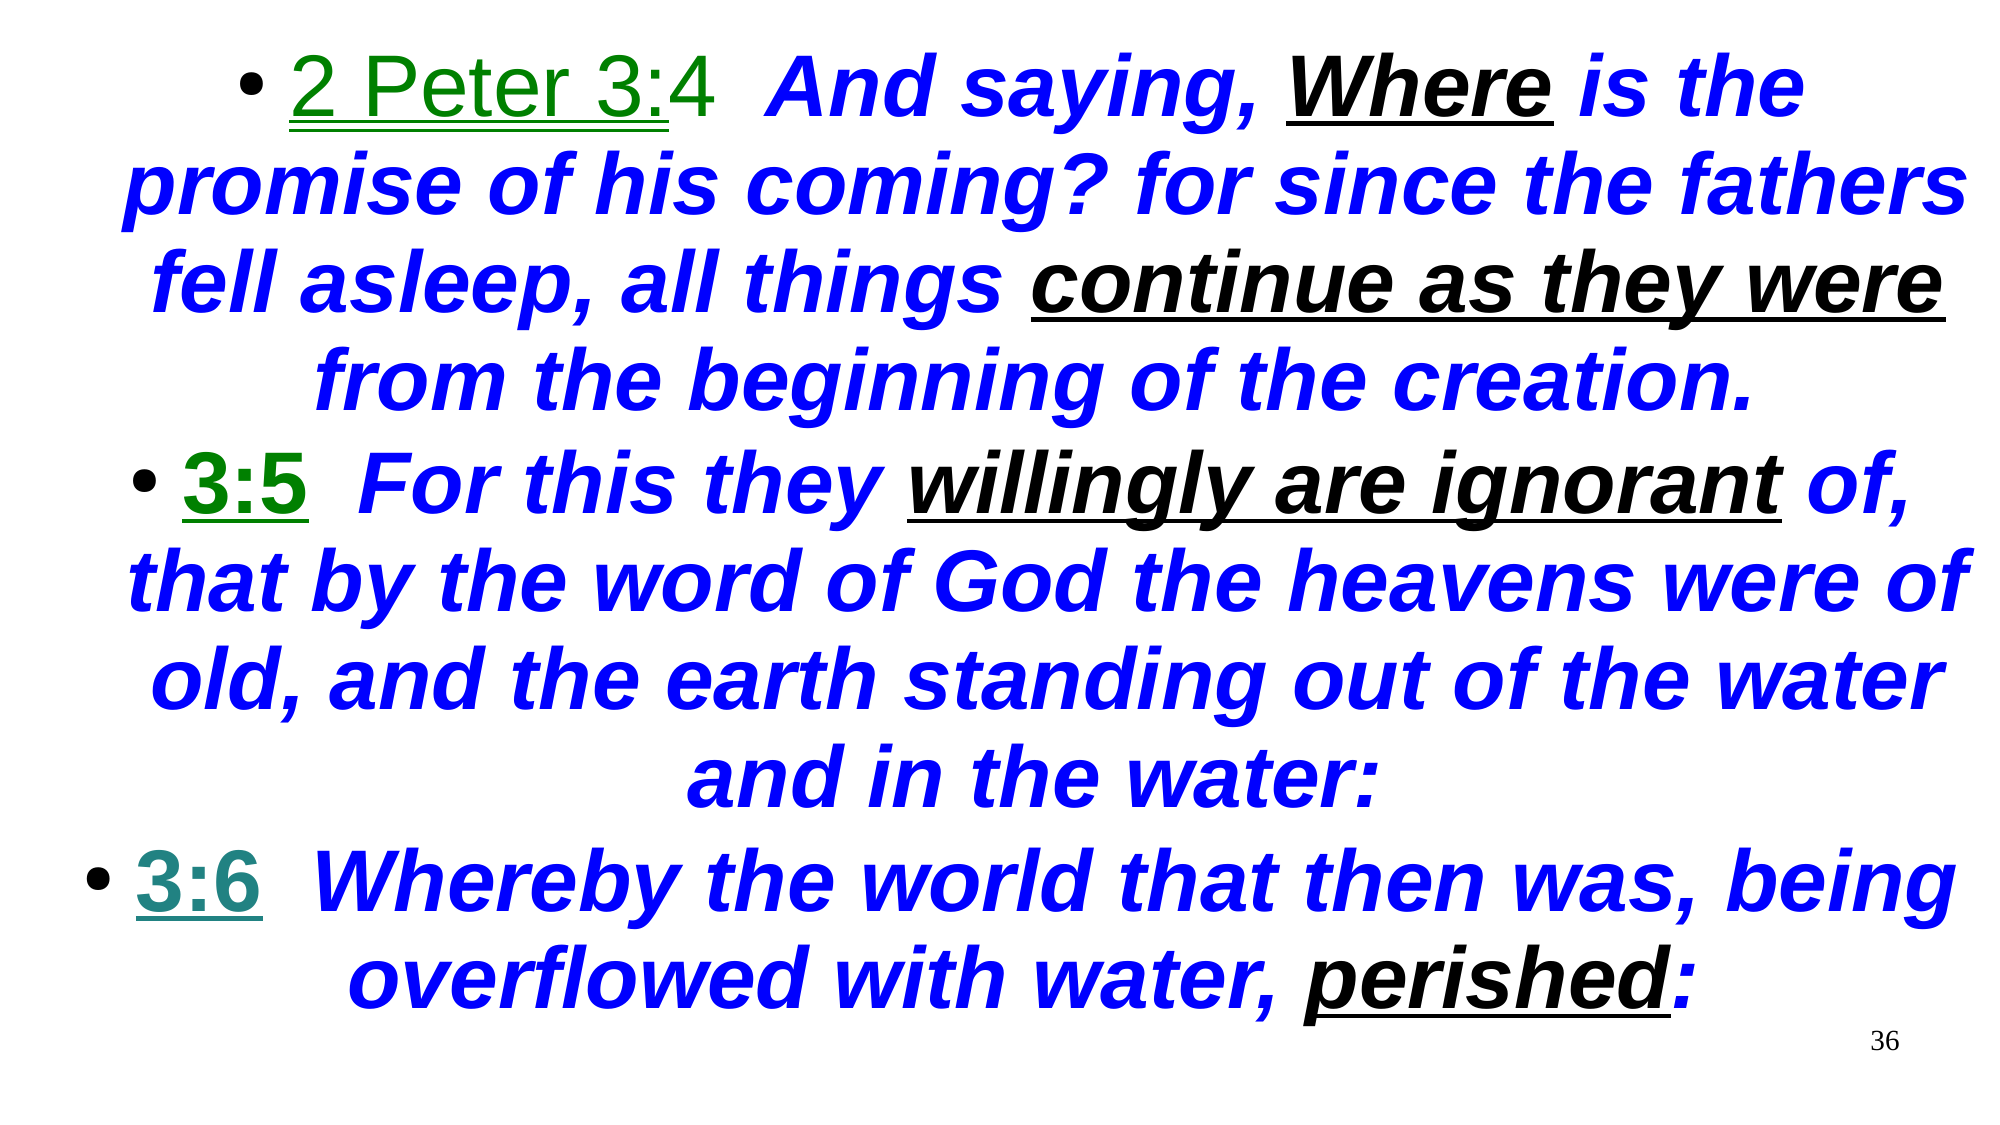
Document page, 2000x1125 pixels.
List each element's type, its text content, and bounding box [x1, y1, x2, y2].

list 2 Peter 3:4 And saying, Where is the promise of his coming? for since the fathers fell asleep, all things continue as they were from the beginning of the creation. 3:5 For this they willingly are ignorant of, that by the word of God the heavens were of old, and the earth standing out of the water and in the water: 3:6 Whereby the world that then was, being overflowed with water, perished: [37, 37, 1988, 1088]
